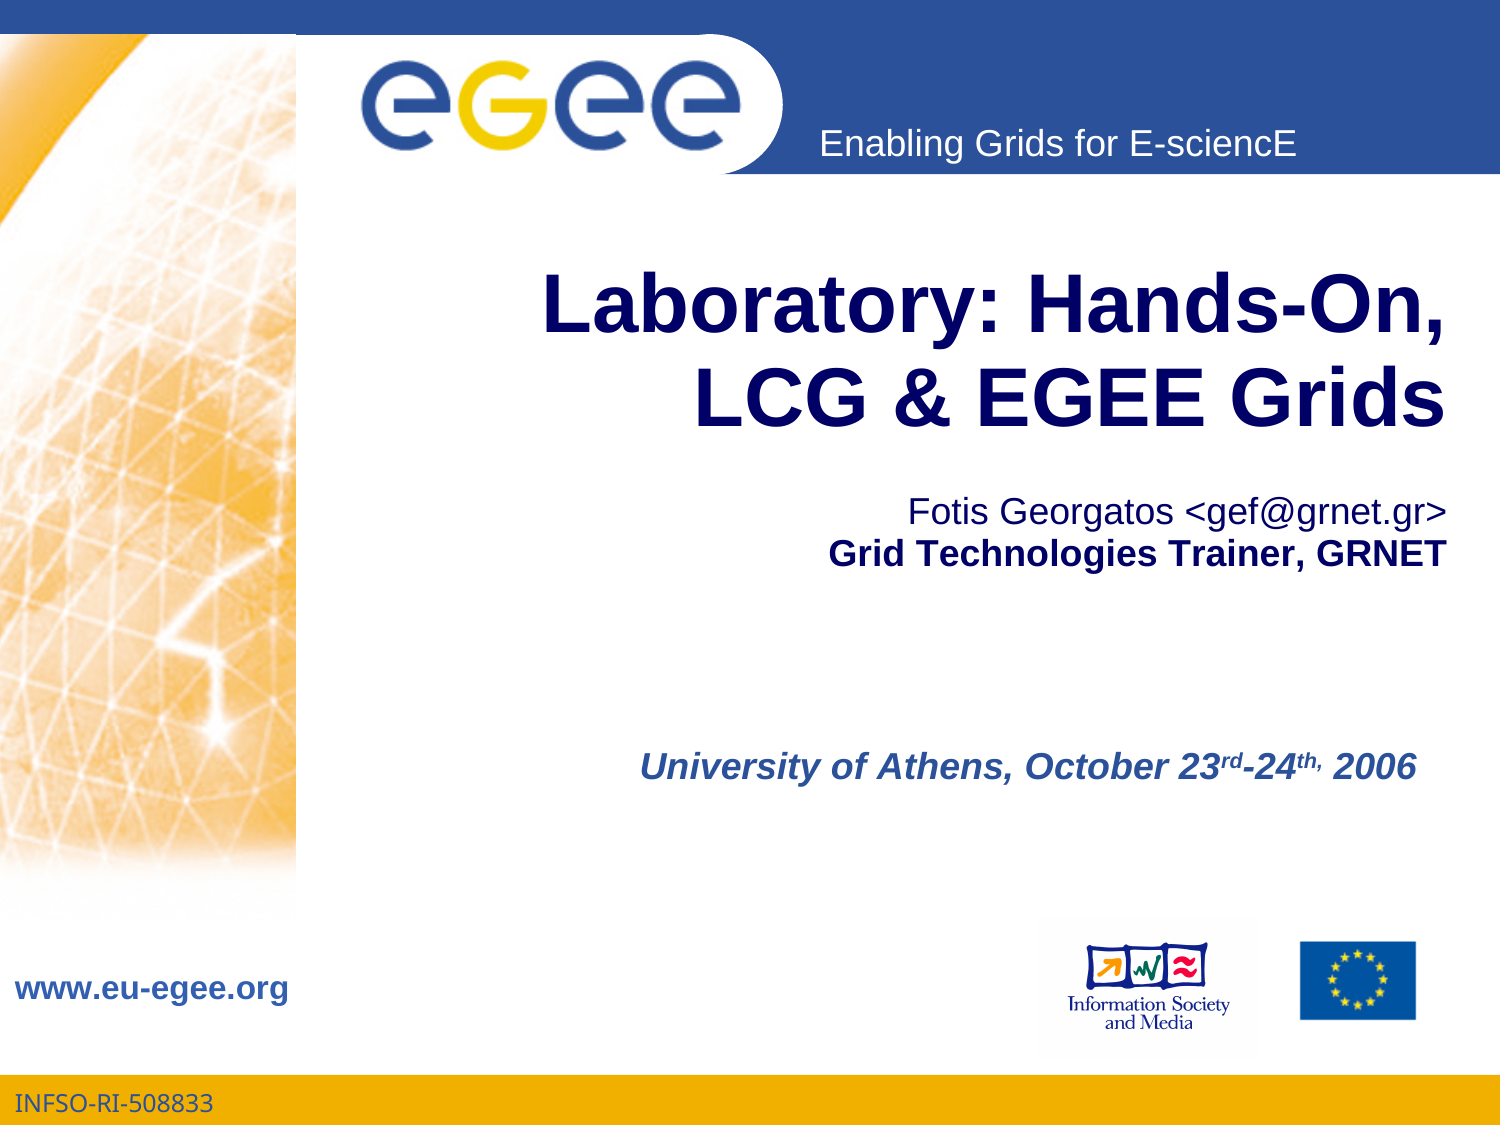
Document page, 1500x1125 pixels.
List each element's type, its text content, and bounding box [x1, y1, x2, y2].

picture [355, 56, 748, 154]
picture [1291, 934, 1424, 1028]
title Laboratory: Hands-On, LCG & EGEE Grids Fotis Georgatos <gef@grnet.gr> Grid Technologies Trainer, GRNET [525, 250, 1463, 651]
picture [1038, 917, 1258, 1059]
text_box University of Athens, October 23rd-24th, 2006 [442, 738, 1432, 800]
picture [0, 34, 296, 921]
